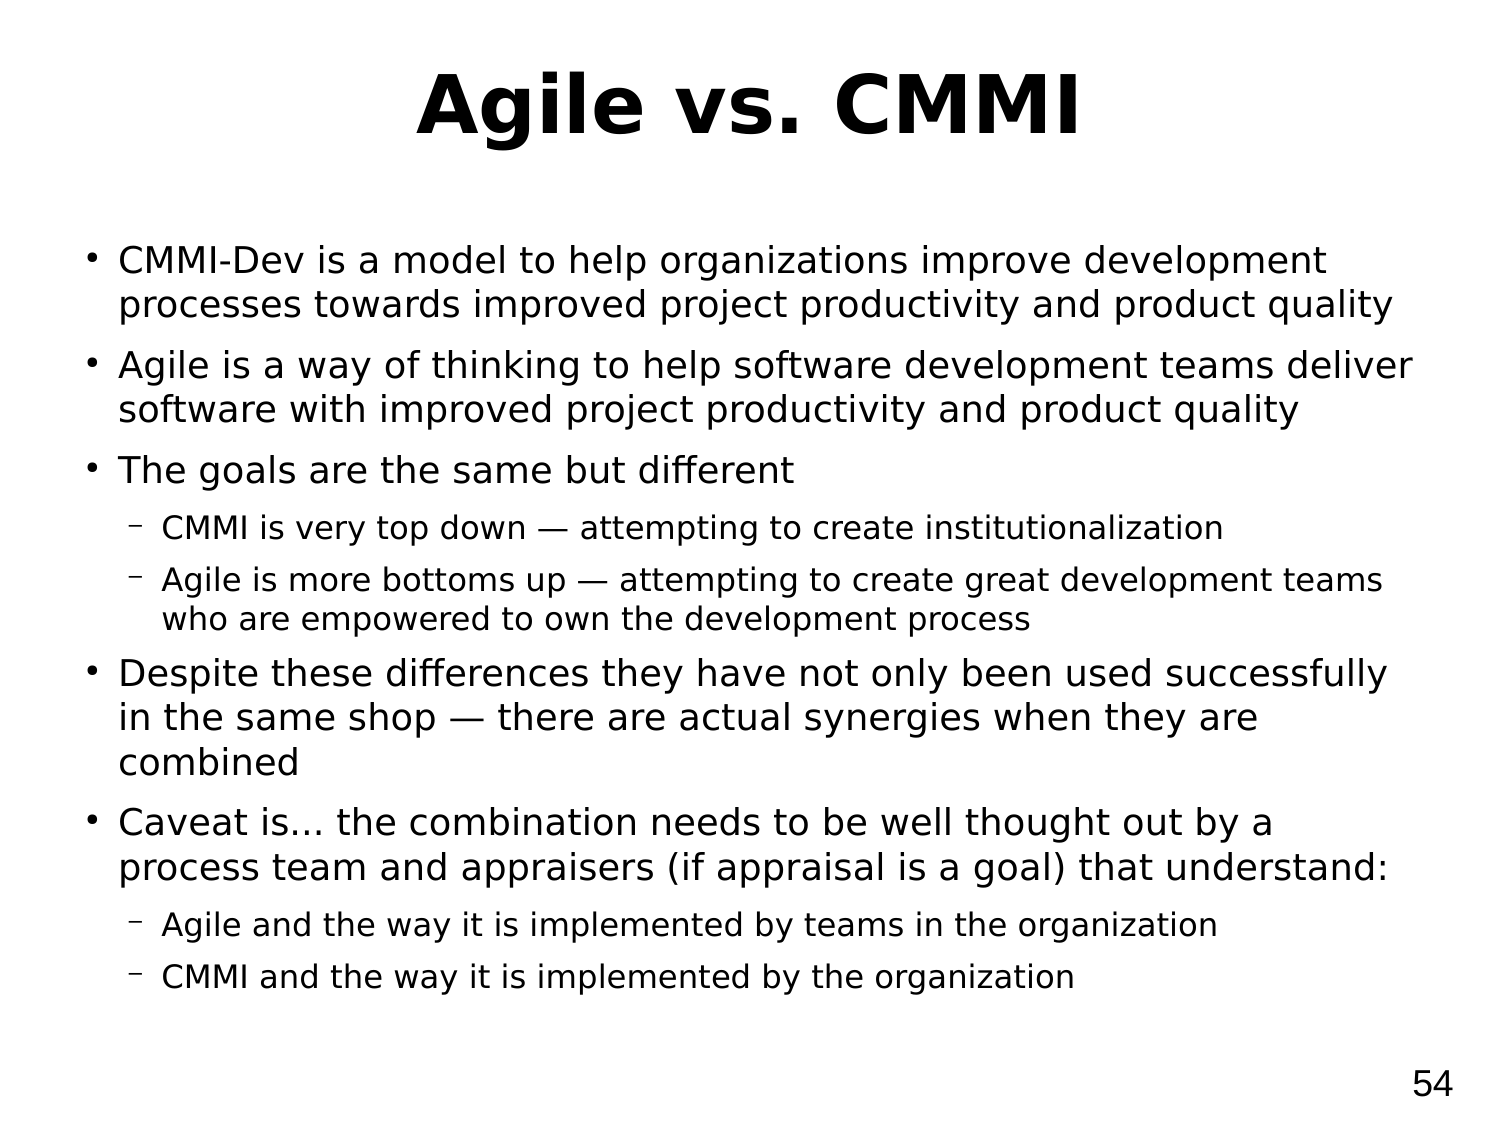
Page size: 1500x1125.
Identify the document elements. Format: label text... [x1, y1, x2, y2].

list CMMI-Dev is a model to help organizations improve development processes towards improved project productivity and product quality Agile is a way of thinking to help software development teams deliver software with improved project productivity and product quality The goals are the same but different CMMI is very top down — attempting to create institutionalization Agile is more bottoms up — attempting to create great development teams who are empowered to own the development process Despite these differences they have not only been used successfully in the same shop — there are actual synergies when they are combined Caveat is... the combination needs to be well thought out by a process team and appraisers (if appraisal is a goal) that understand: Agile and the way it is implemented by teams in the organization CMMI and the way it is implemented by the organization [75, 236, 1425, 1093]
title Agile vs. CMMI [75, 44, 1425, 177]
